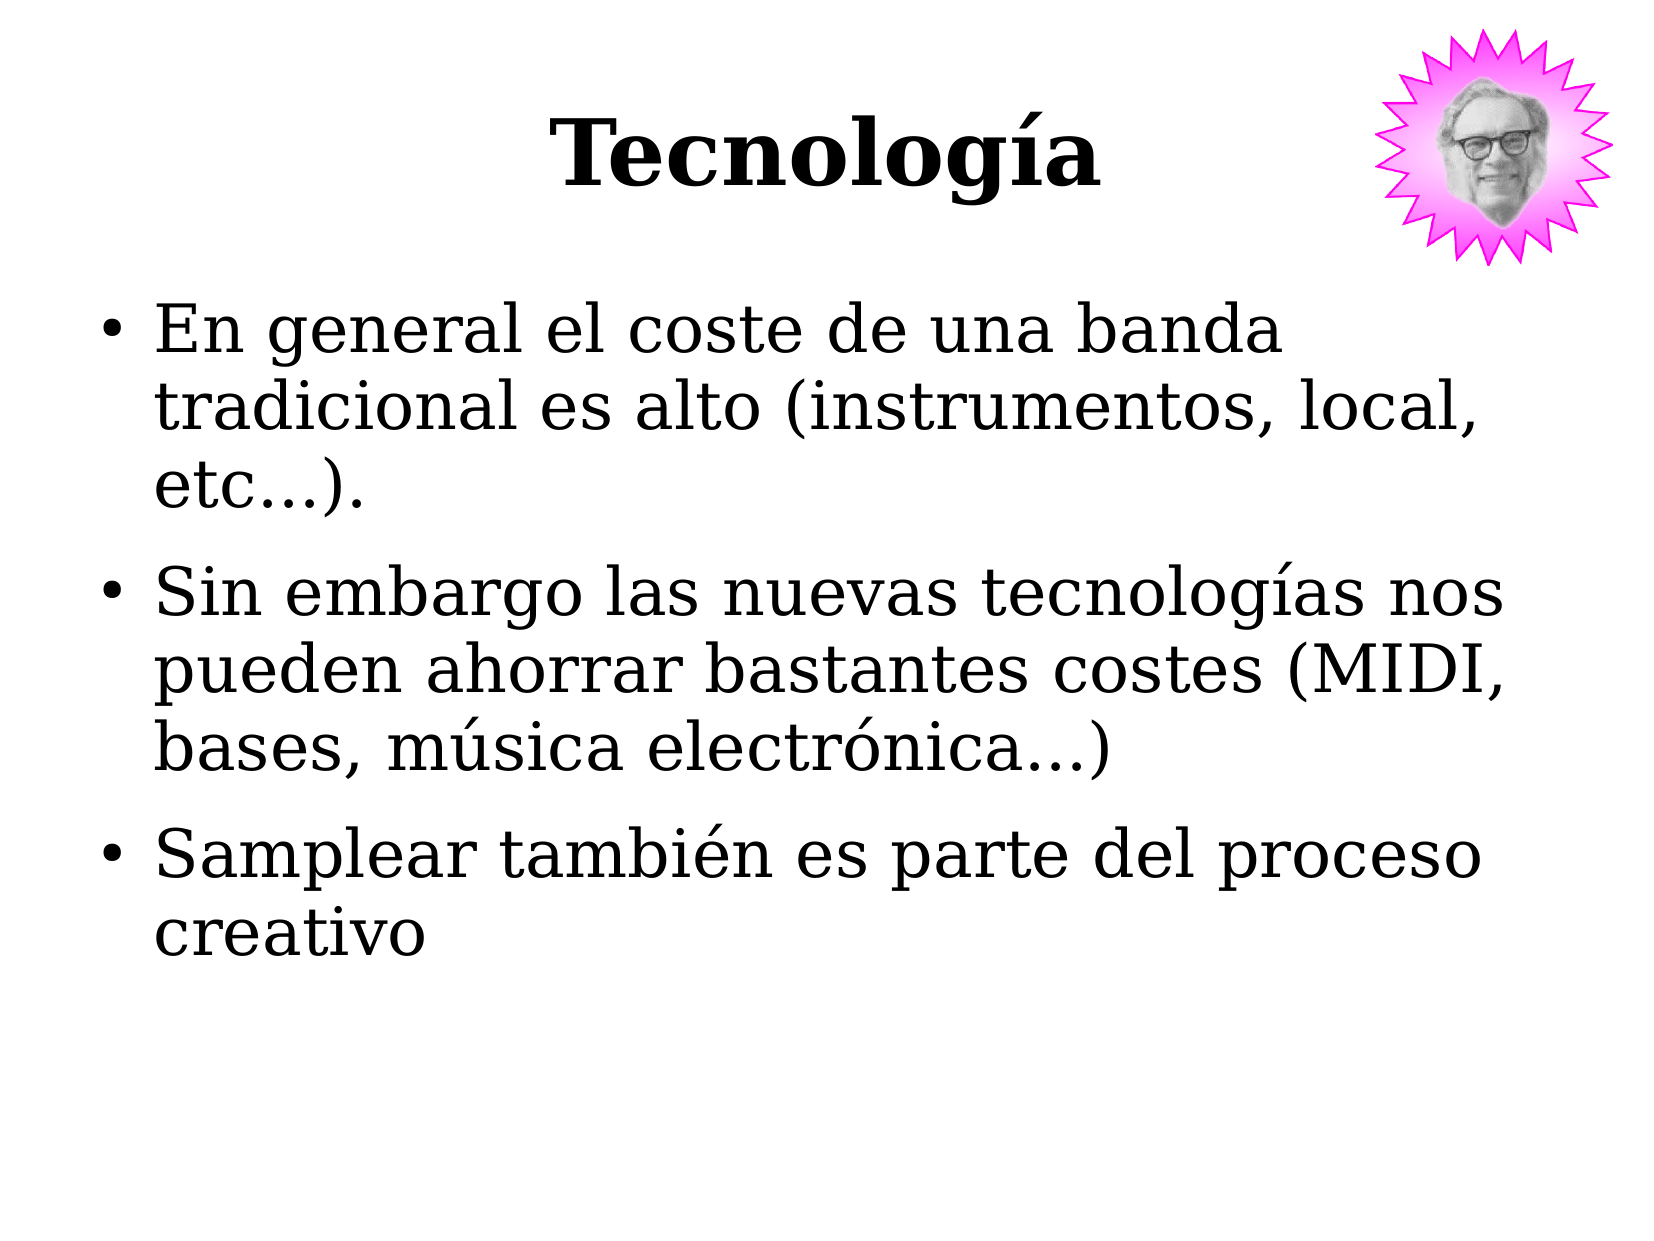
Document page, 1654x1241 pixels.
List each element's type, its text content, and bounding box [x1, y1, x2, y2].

title Tecnología [82, 49, 1375, 257]
picture [1375, 29, 1613, 266]
list En general el coste de una banda tradicional es alto (instrumentos, local, etc...). Sin embargo las nuevas tecnologías nos pueden ahorrar bastantes costes (MIDI, bases, música electrónica...) Samplear también es parte del proceso creativo [82, 290, 1571, 1109]
